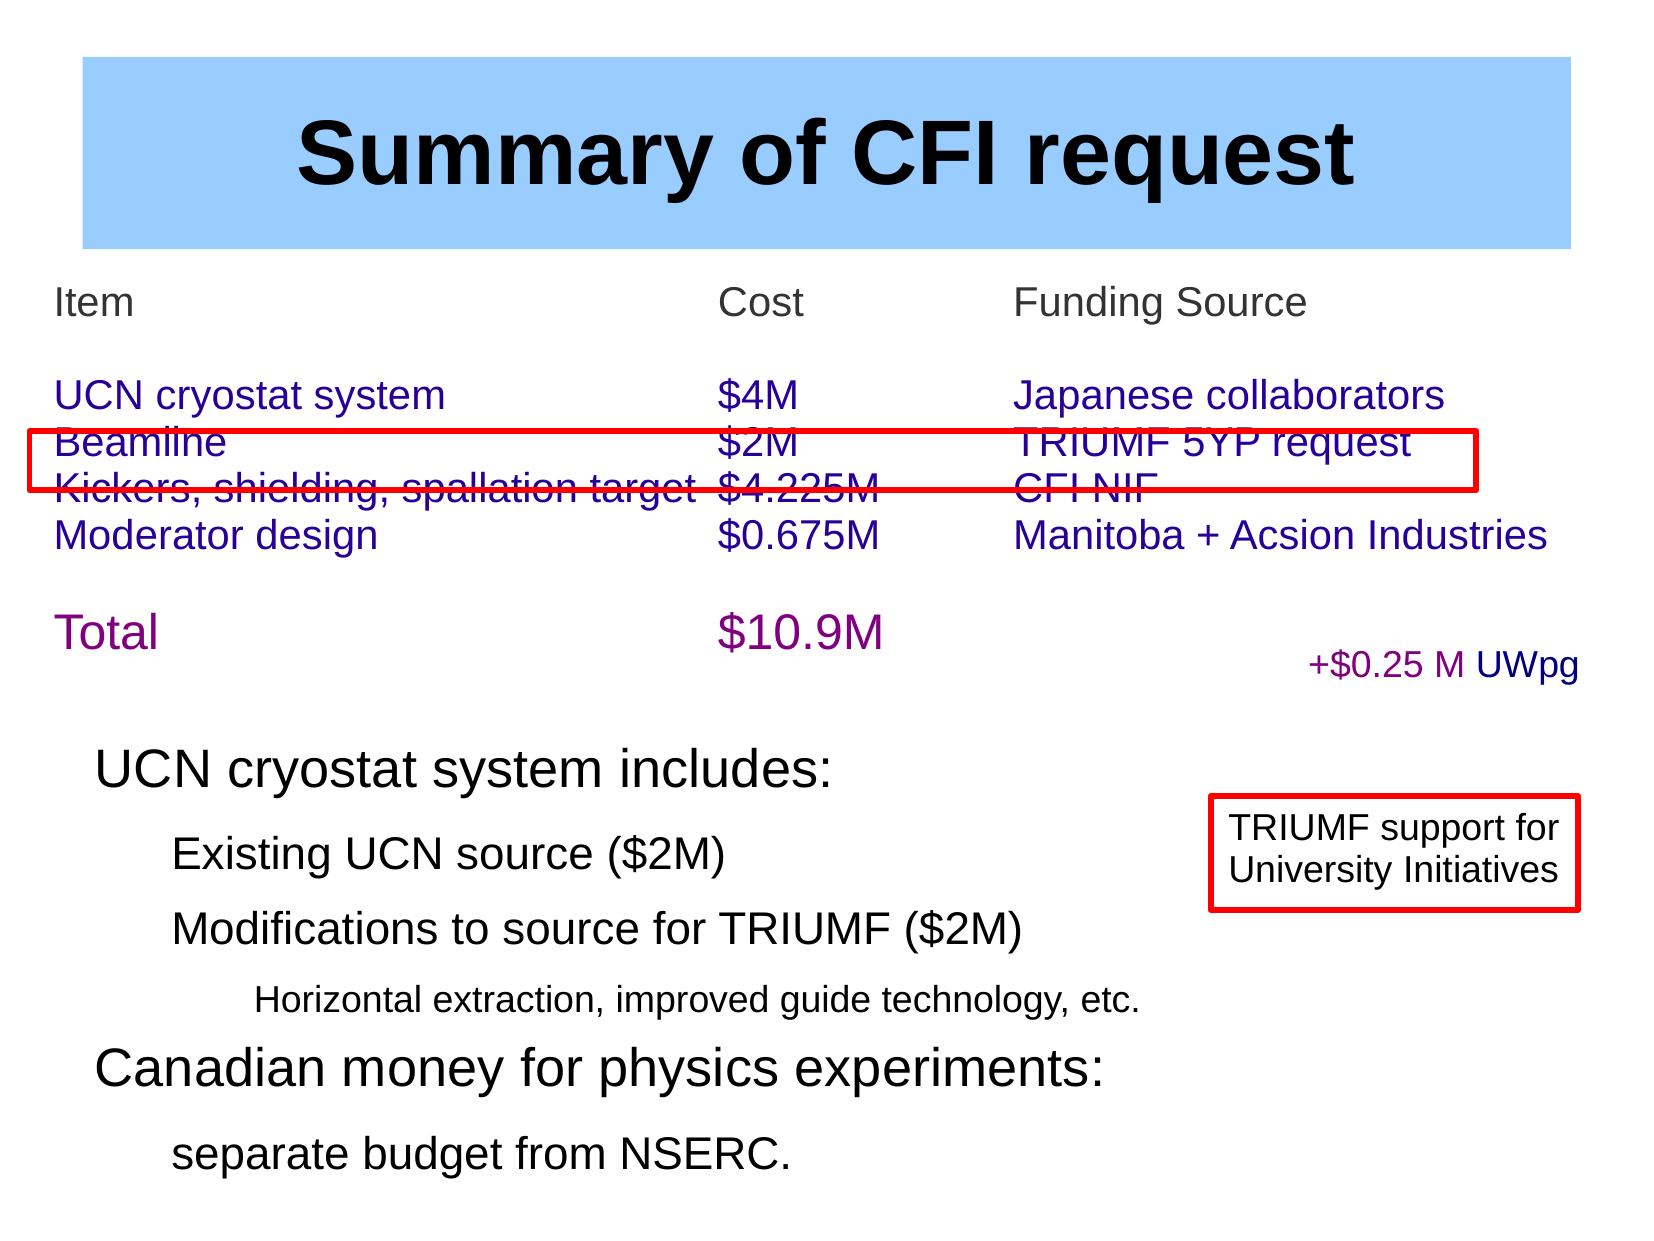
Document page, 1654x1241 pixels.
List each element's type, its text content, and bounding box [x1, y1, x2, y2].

text_box Item Cost Funding Source UCN cryostat system $4M Japanese collaborators Beamline $2M TRIUMF 5YP request Kickers, shielding, spallation target $4.225M CFI NIF Moderator design $0.675M Manitoba + Acsion Industries Total $10.9M [38, 271, 1565, 713]
title Summary of CFI request [82, 56, 1571, 250]
list UCN cryostat system includes: Existing UCN source ($2M) Modifications to source for TRIUMF ($2M) Horizontal extraction, improved guide technology, etc. Canadian money for physics experiments: separate budget from NSERC. [76, 738, 1565, 1215]
text_box TRIUMF support for University Initiatives [1210, 796, 1579, 910]
text_box +$0.25 M UWpg [1293, 636, 1625, 698]
text_box Item Cost Funding Source UCN cryostat system $4M Japanese collaborators Beamline $2M TRIUMF 5YP request Kickers, shielding, spallation target $4.225M CFI NIF Moderator design $0.675M Manitoba + Acsion Industries Total $10.9M [38, 434, 1473, 487]
